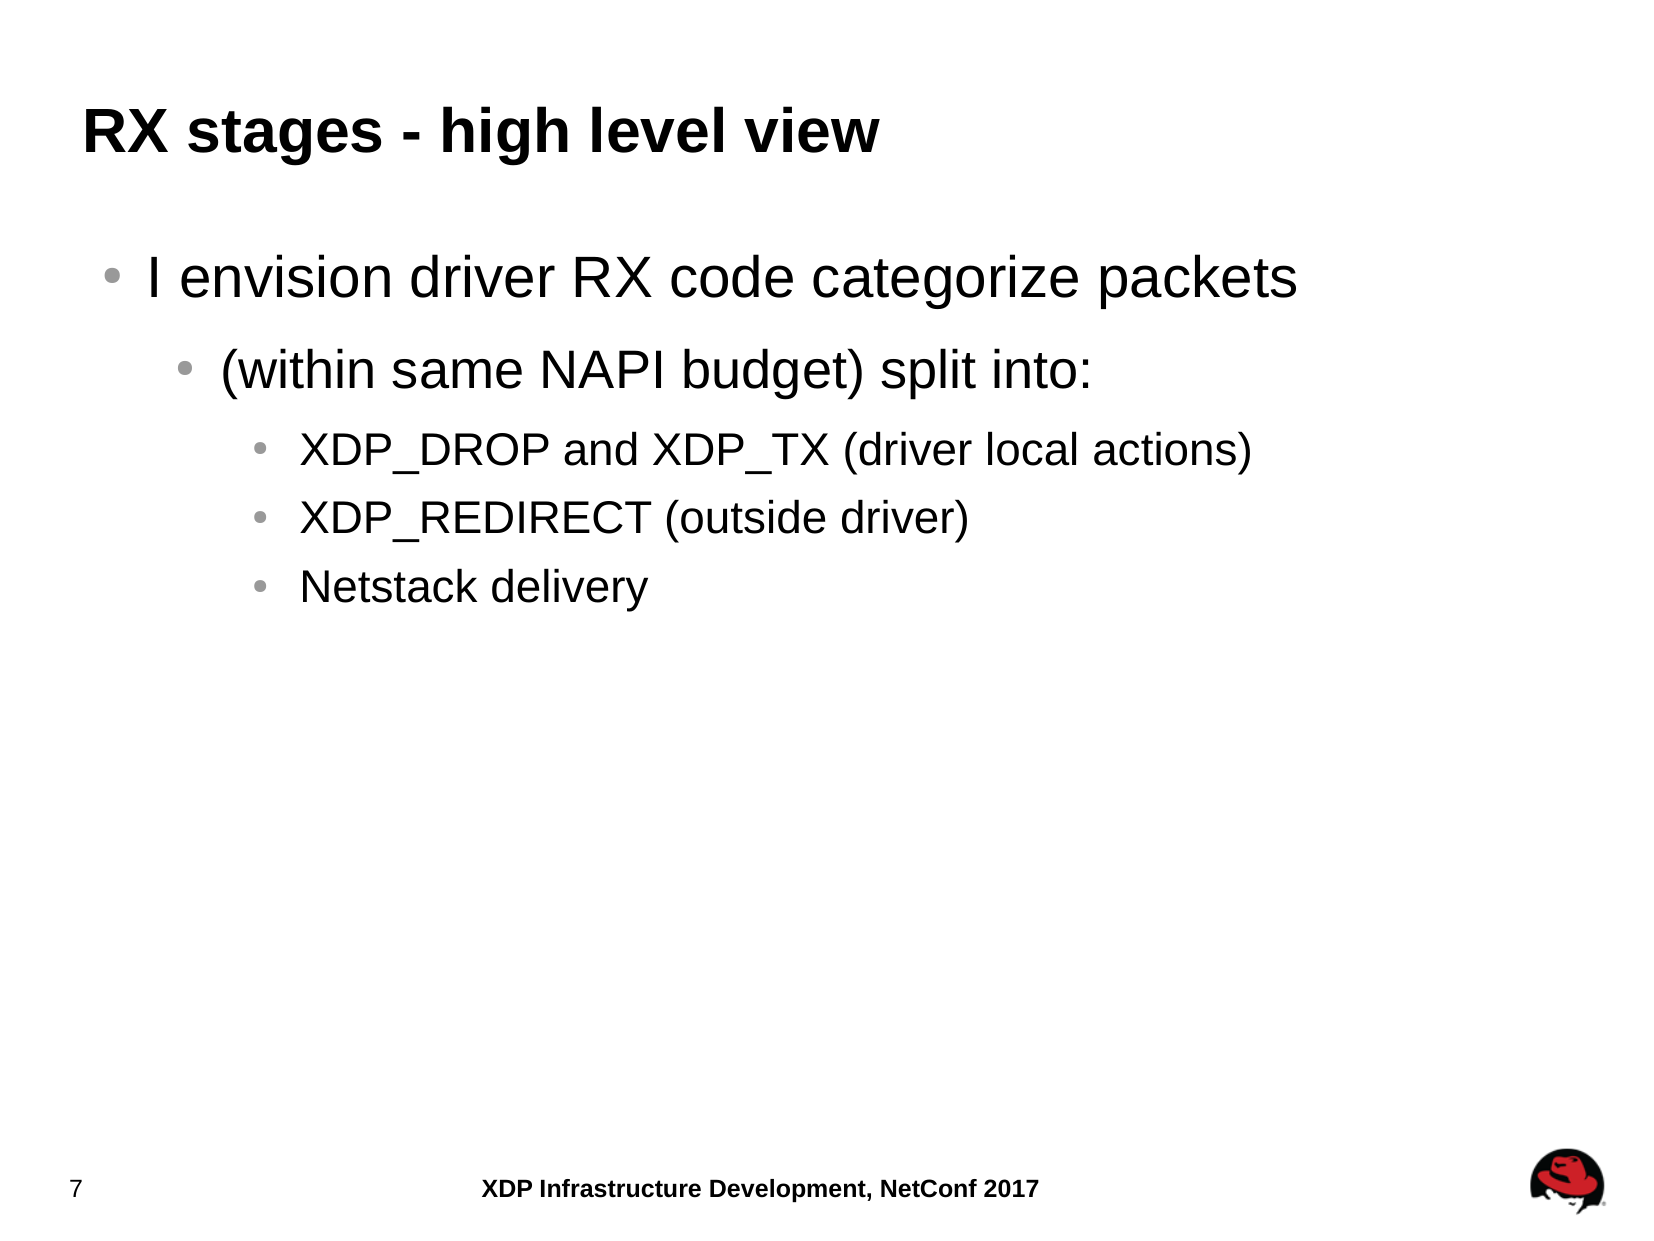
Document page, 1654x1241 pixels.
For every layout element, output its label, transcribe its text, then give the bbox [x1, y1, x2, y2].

title RX stages - high level view [82, 37, 1571, 226]
list I envision driver RX code categorize packets (within same NAPI budget) split into: XDP_DROP and XDP_TX (driver local actions) XDP_REDIRECT (outside driver) Netstack delivery [86, 244, 1575, 1039]
picture [1529, 1146, 1612, 1224]
